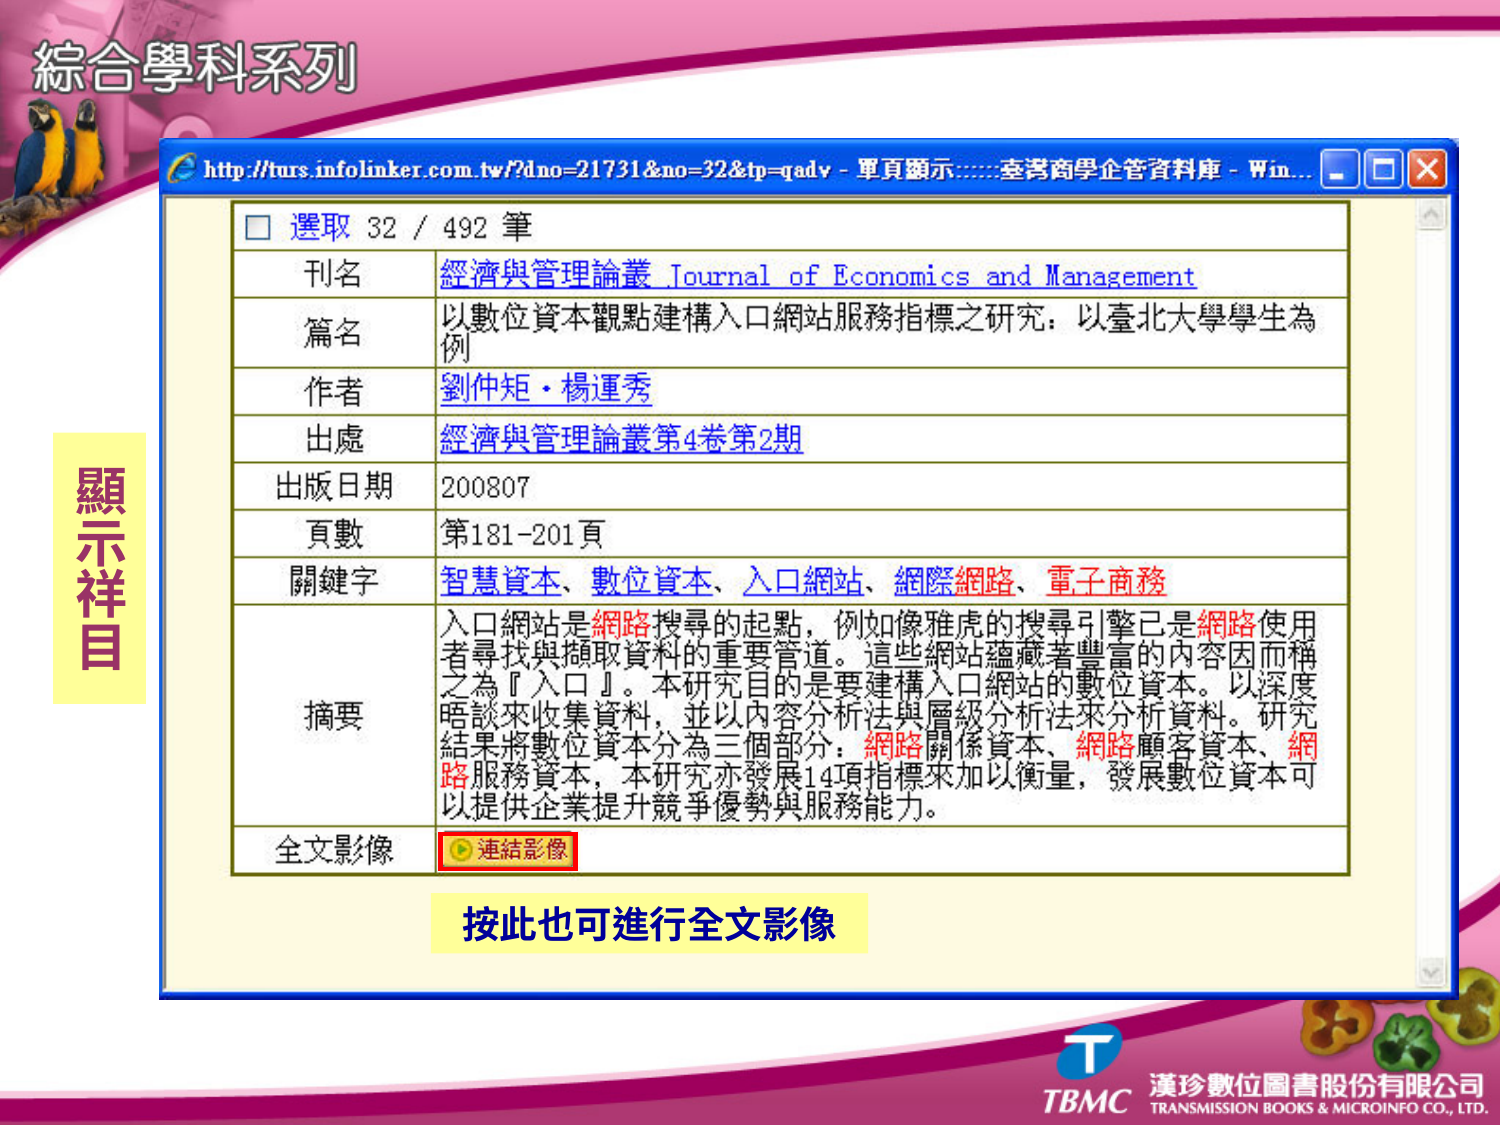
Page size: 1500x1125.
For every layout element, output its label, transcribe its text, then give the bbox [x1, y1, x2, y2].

text_box 顯示祥目 [53, 432, 146, 704]
picture [159, 138, 1459, 1000]
text_box 按此也可進行全文影像 [430, 893, 869, 954]
